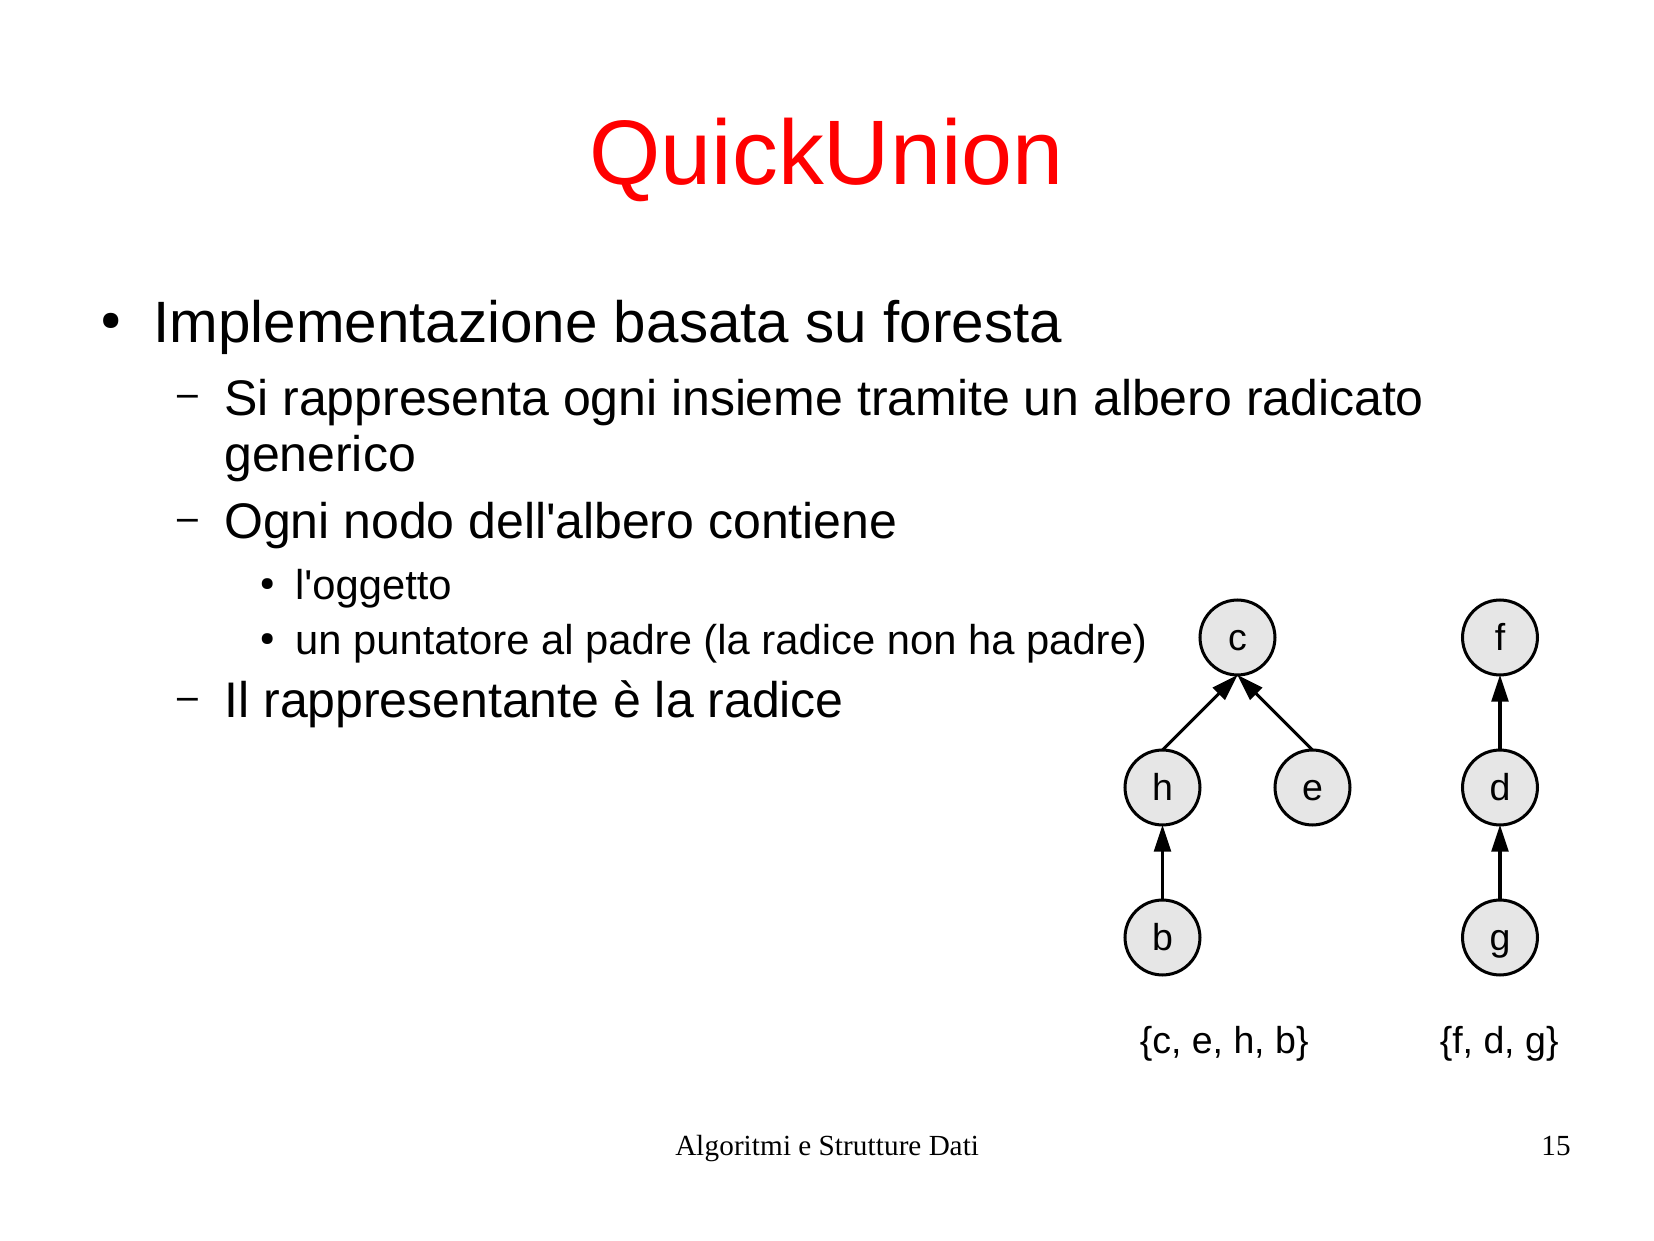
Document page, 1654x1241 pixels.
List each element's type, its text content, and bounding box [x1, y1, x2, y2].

text_box {f, d, g} [1425, 1012, 1574, 1070]
text_box {c, e, h, b} [1125, 1012, 1324, 1070]
text_box c [1200, 600, 1276, 675]
text_box f [1462, 600, 1538, 675]
text_box b [1125, 900, 1201, 976]
text_box g [1462, 900, 1538, 976]
text_box e [1275, 750, 1351, 826]
text_box h [1125, 750, 1201, 825]
title QuickUnion [82, 49, 1571, 257]
text_box d [1462, 750, 1538, 825]
list Implementazione basata su foresta Si rappresenta ogni insieme tramite un albero radicato generico Ogni nodo dell'albero contiene l'oggetto un puntatore al padre (la radice non ha padre) Il rappresentante è la radice [82, 290, 1571, 1109]
